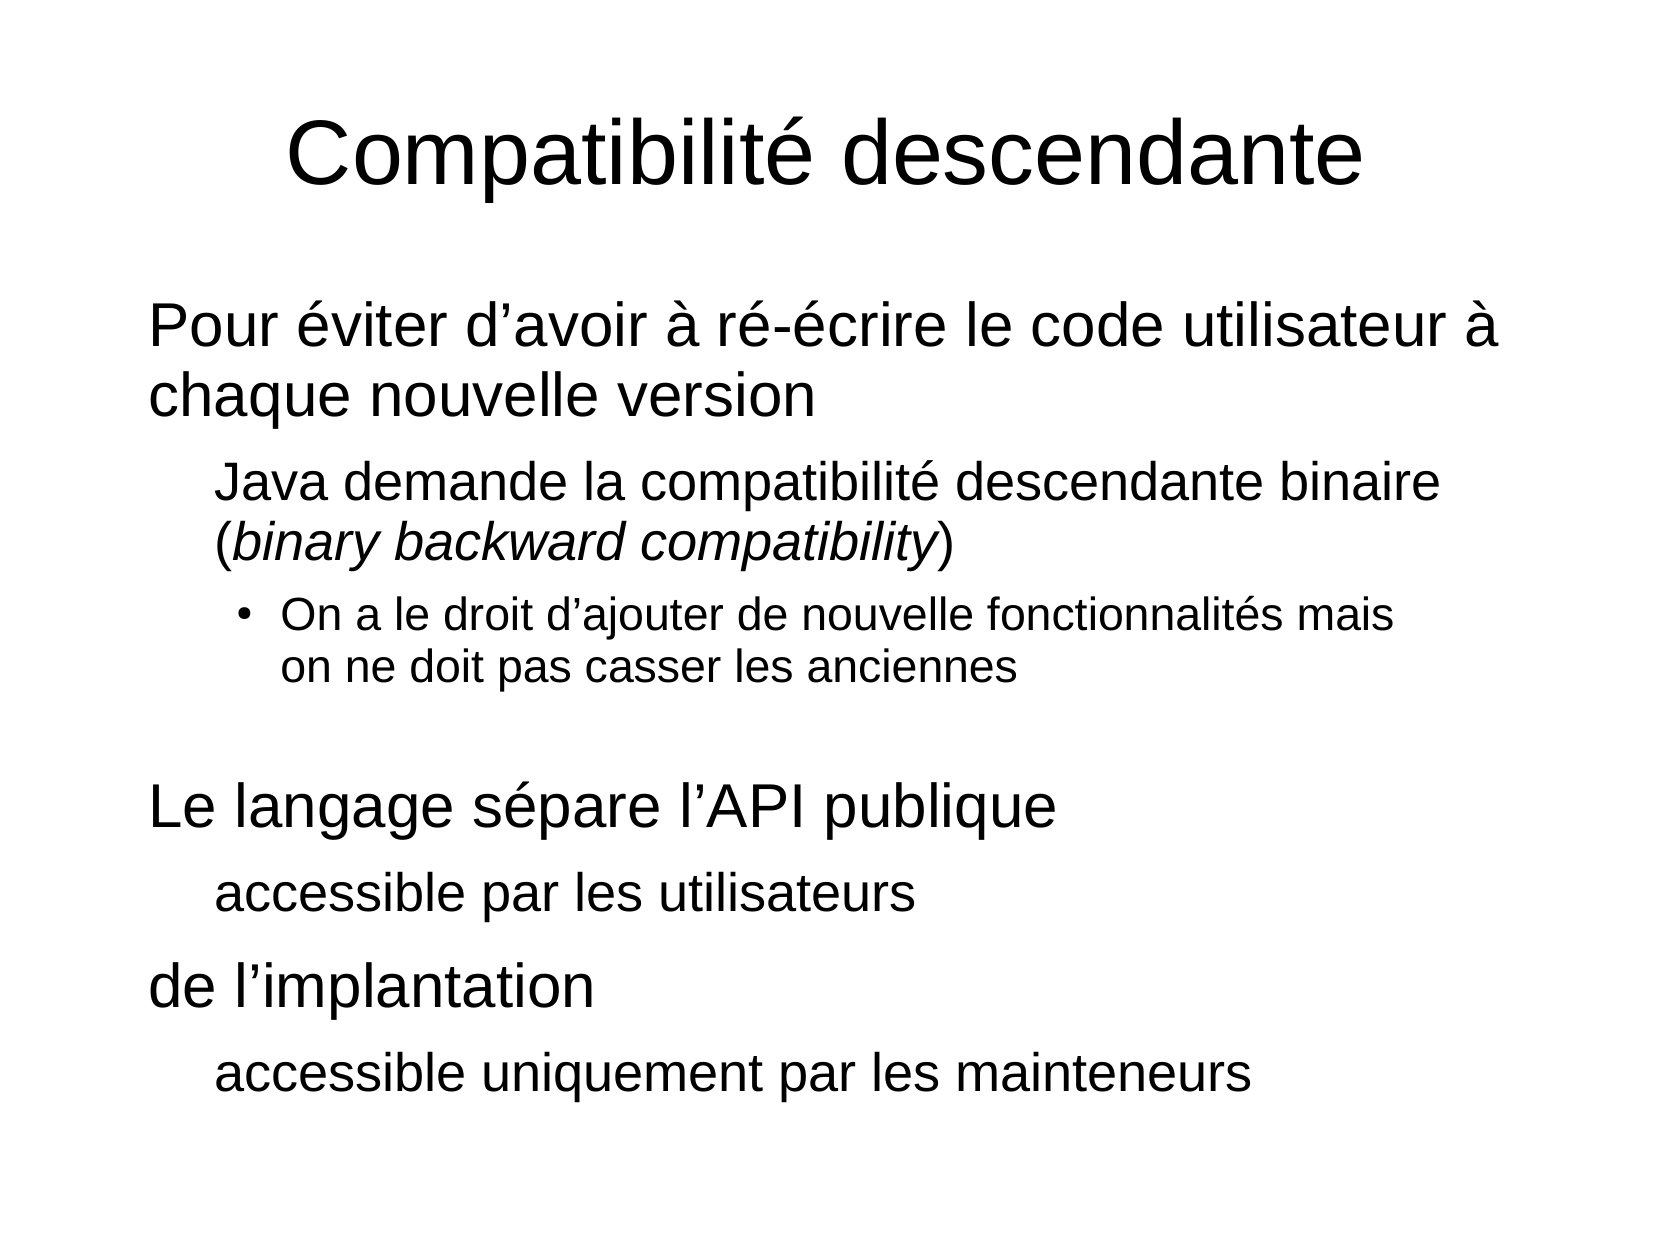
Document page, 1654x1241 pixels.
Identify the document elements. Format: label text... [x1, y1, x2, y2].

title Compatibilité descendante [82, 49, 1571, 257]
list Pour éviter d’avoir à ré-écrire le code utilisateur à chaque nouvelle version Java demande la compatibilité descendante binaire (binary backward compatibility) On a le droit d’ajouter de nouvelle fonctionnalités mais on ne doit pas casser les anciennes Le langage sépare l’API publique accessible par les utilisateurs de l’implantation accessible uniquement par les mainteneurs [82, 290, 1571, 1111]
